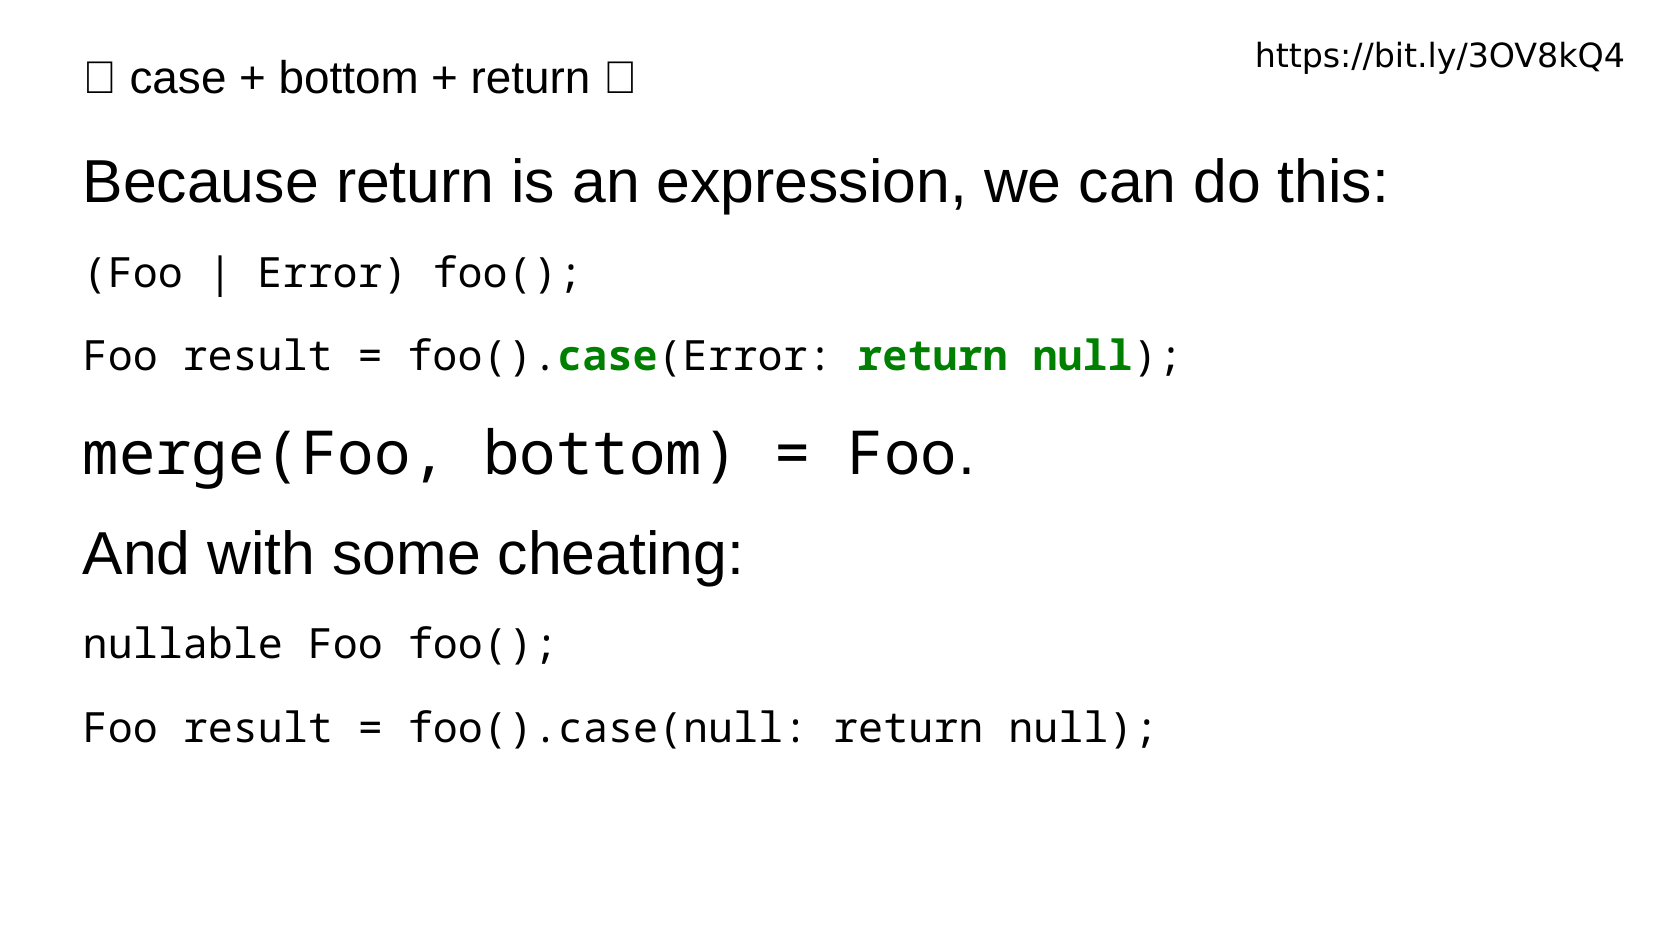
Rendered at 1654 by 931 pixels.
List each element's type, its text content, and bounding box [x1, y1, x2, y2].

title ✨ case + bottom + return ✨ [82, 37, 1270, 119]
list Because return is an expression, we can do this: (Foo | Error) foo(); Foo result = foo().case(Error: return null); merge(Foo, bottom) = Foo. And with some cheating: nullable Foo foo(); Foo result = foo().case(null: return null); [82, 147, 1571, 758]
